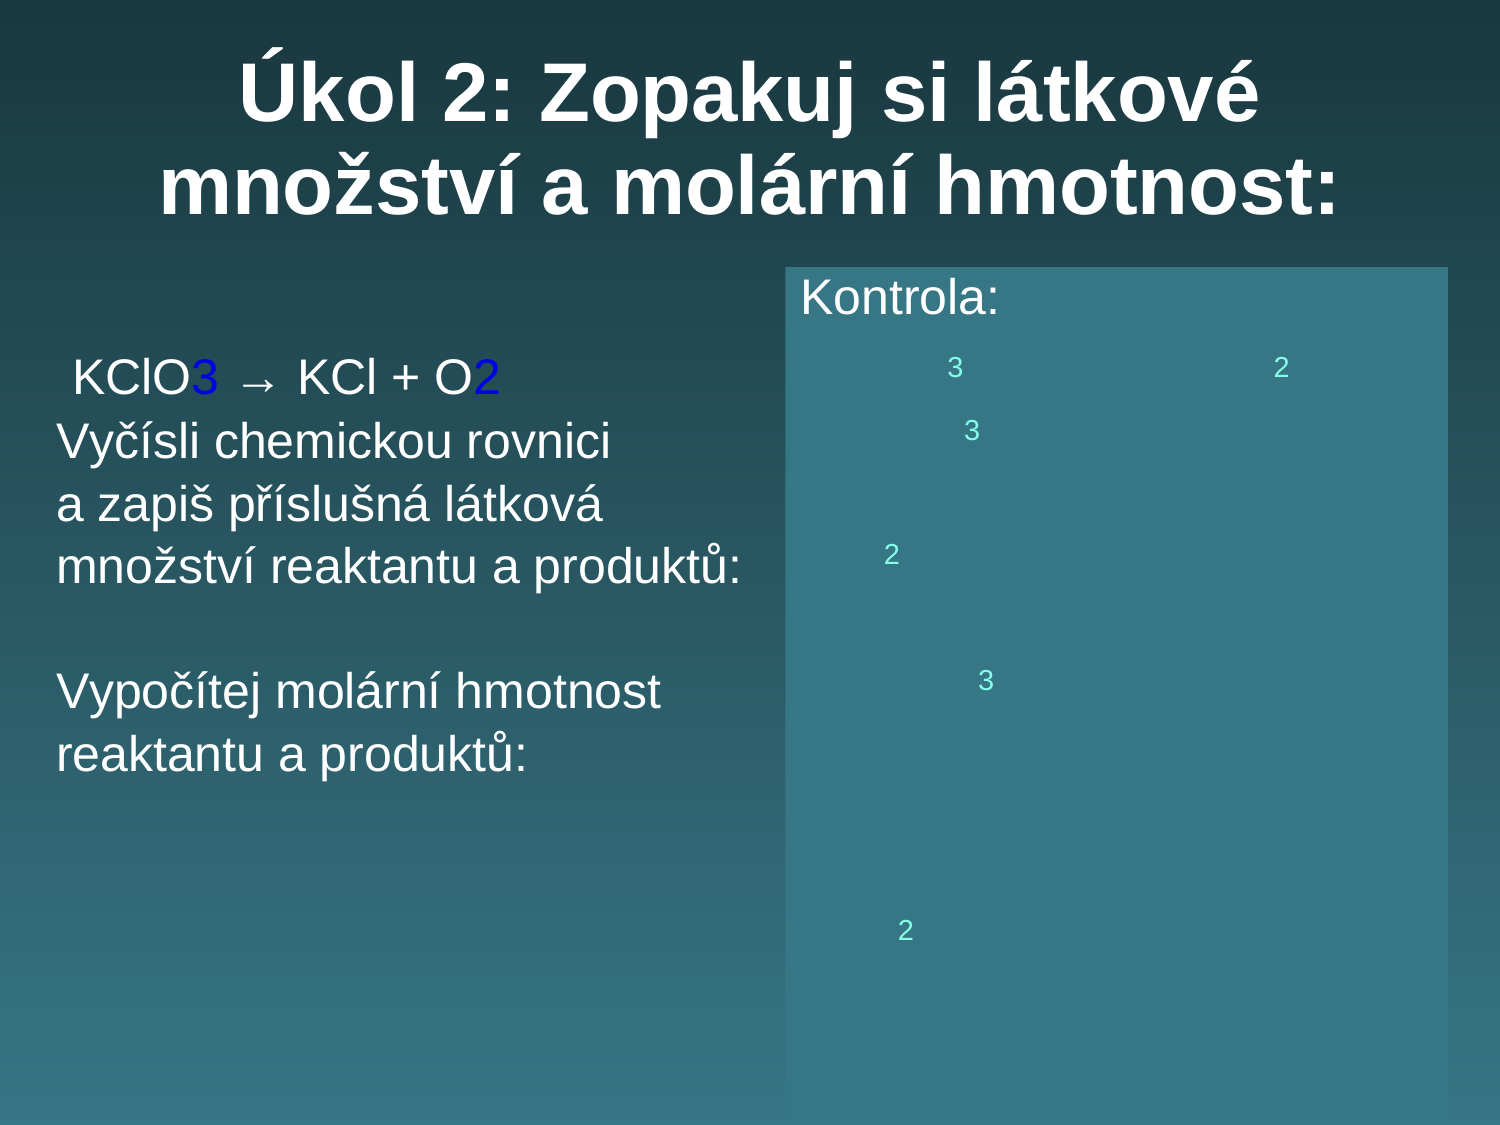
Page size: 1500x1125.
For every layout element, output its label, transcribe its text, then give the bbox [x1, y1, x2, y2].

title Úkol 2: Zopakuj si látkové množství a molární hmotnost: [75, 31, 1426, 247]
list Kontrola: 2KClO3 → 2KCl + 3O2 n(KClO3) = 2 mol n(KCl ) = 2 mol n(O2) = 3 mol M(KClO3) = 39 + 35,5 + + 3 · 16 = 122,5 g/mol M(KCl) = 39 + 35,5 = = 74,5 g/mol M(O2) = 2 · 16 = 32 g/mol [785, 267, 1448, 1125]
list KClO3 → KCl + O2 Vyčísli chemickou rovnici a zapiš příslušná látková množství reaktantu a produktů: Vypočítej molární hmotnost reaktantu a produktů: [41, 262, 762, 1006]
